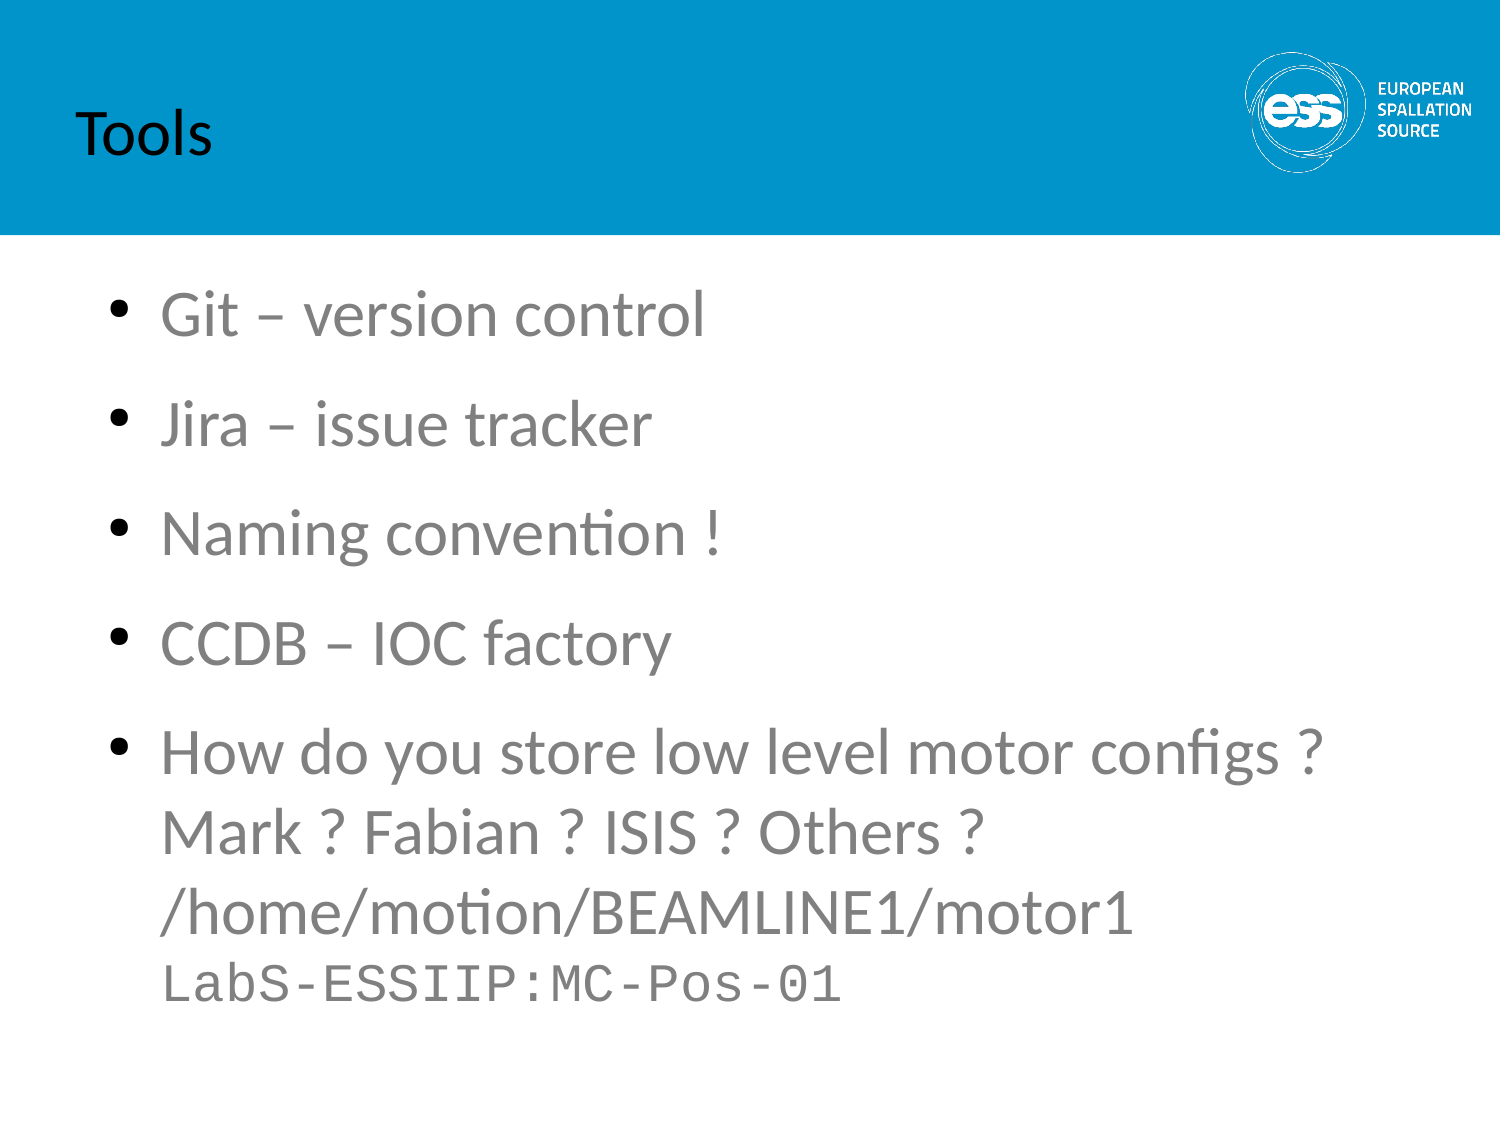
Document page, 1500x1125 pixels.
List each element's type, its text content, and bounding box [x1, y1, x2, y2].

picture [1423, 83, 1430, 94]
picture [1264, 94, 1342, 127]
picture [1422, 125, 1428, 134]
picture [1418, 104, 1423, 115]
list Git – version control Jira – issue tracker Naming convention ! CCDB – IOC factory How do you store low level motor configs ? Mark ? Fabian ? ISIS ? Others ? /home/motion/BEAMLINE1/motor1 LabS-ESSIIP:MC-Pos-01 [75, 262, 1426, 1005]
picture [1454, 83, 1458, 94]
picture [1398, 109, 1406, 115]
picture [1400, 83, 1407, 94]
picture [1379, 83, 1385, 94]
picture [1443, 86, 1450, 93]
picture [1389, 104, 1393, 115]
picture [1432, 125, 1438, 136]
title Tools [75, 45, 1247, 233]
picture [1409, 104, 1415, 115]
picture [1436, 104, 1444, 115]
